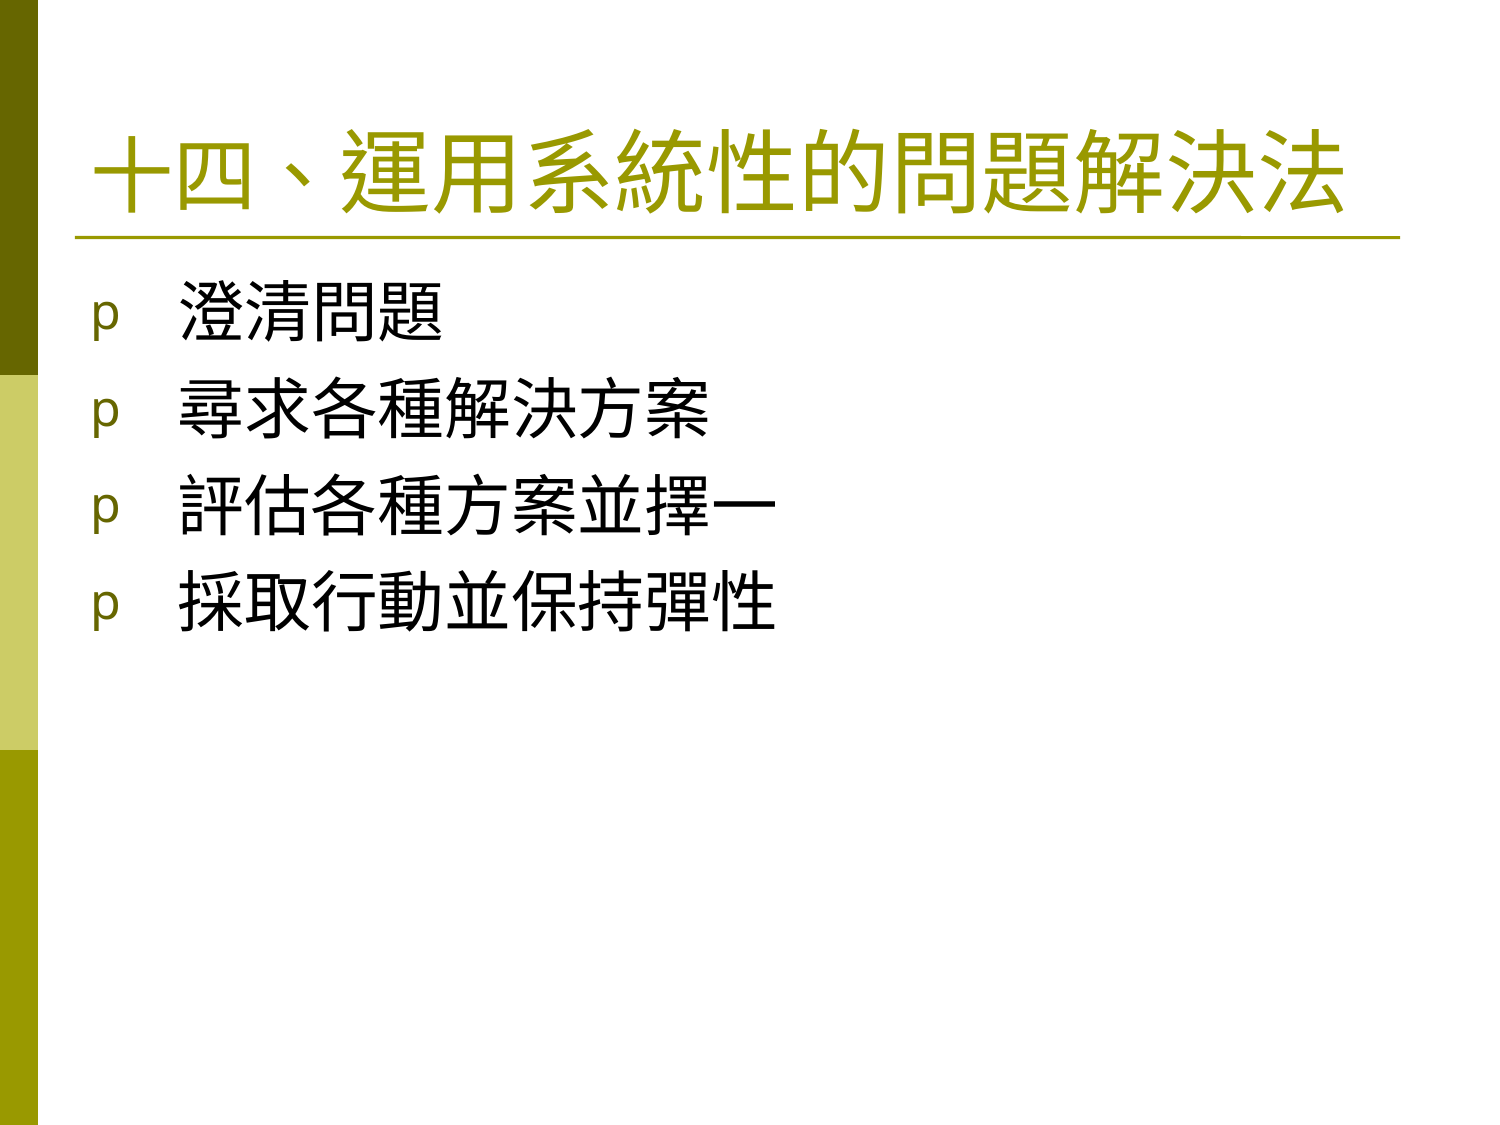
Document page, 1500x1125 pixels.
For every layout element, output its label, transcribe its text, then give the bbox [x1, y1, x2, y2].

list 澄清問題 尋求各種解決方案 評估各種方案並擇一 採取行動並保持彈性 [75, 262, 1426, 1006]
title 十四、運用系統性的問題解決法 [75, 45, 1426, 233]
